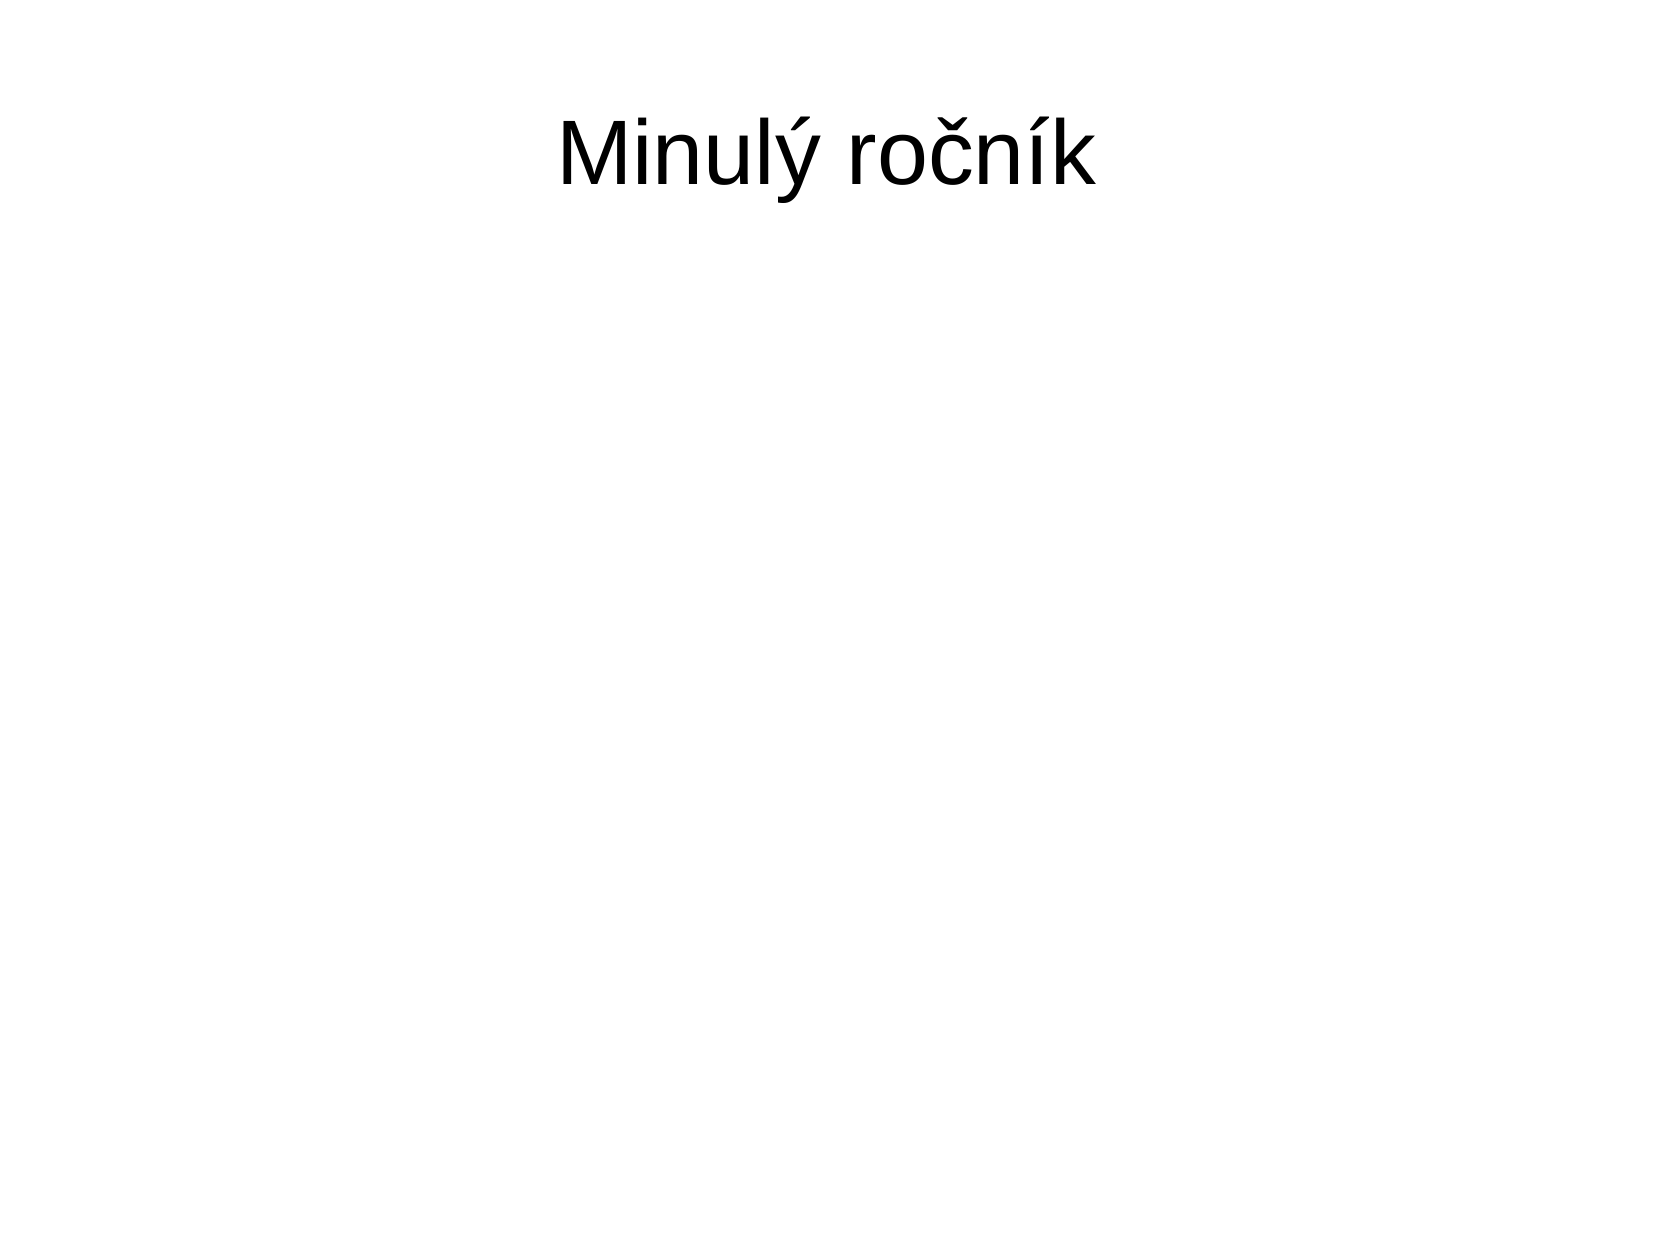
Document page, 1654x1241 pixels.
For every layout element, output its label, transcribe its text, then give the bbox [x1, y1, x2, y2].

title Minulý ročník [82, 56, 1571, 250]
